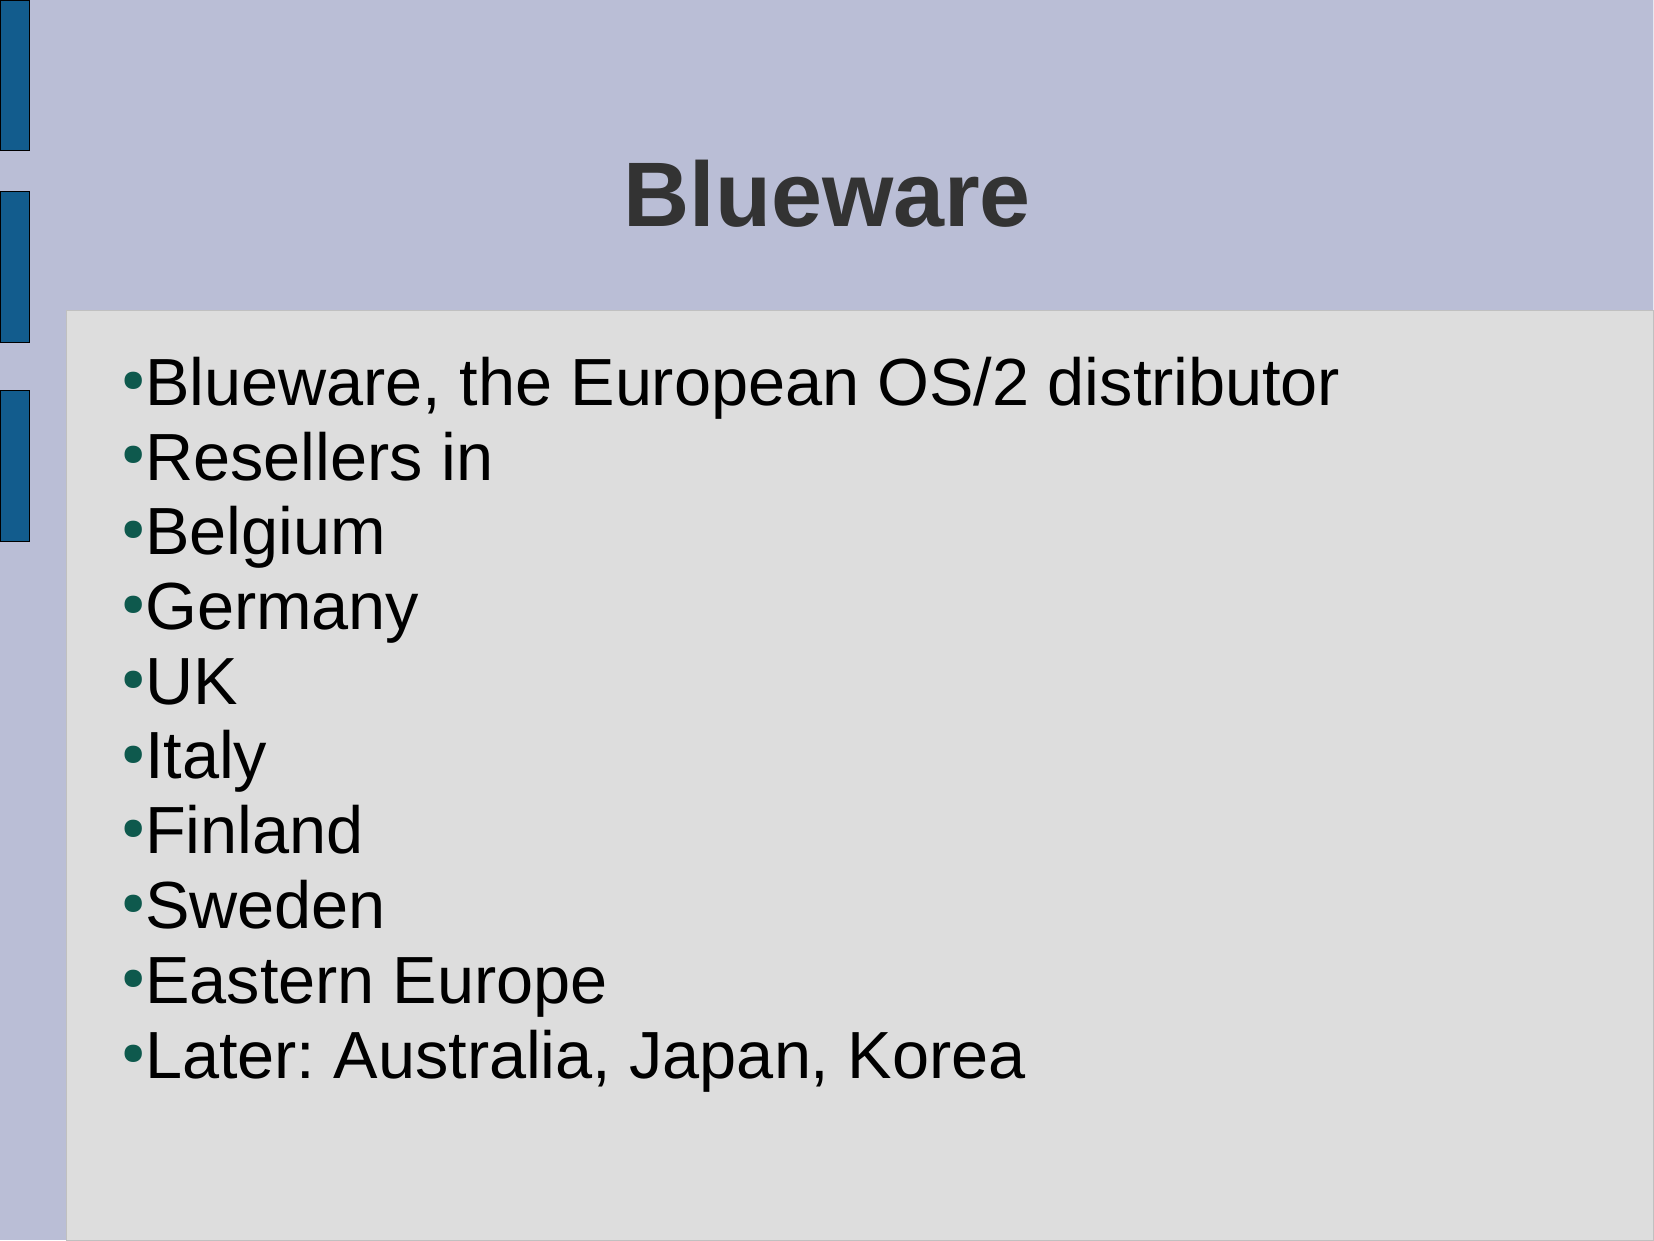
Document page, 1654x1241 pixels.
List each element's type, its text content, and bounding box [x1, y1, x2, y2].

title Blueware [121, 91, 1534, 299]
list Blueware, the European OS/2 distributor Resellers in Belgium Germany UK Italy Finland Sweden Eastern Europe Later: Australia, Japan, Korea [121, 344, 1534, 1127]
